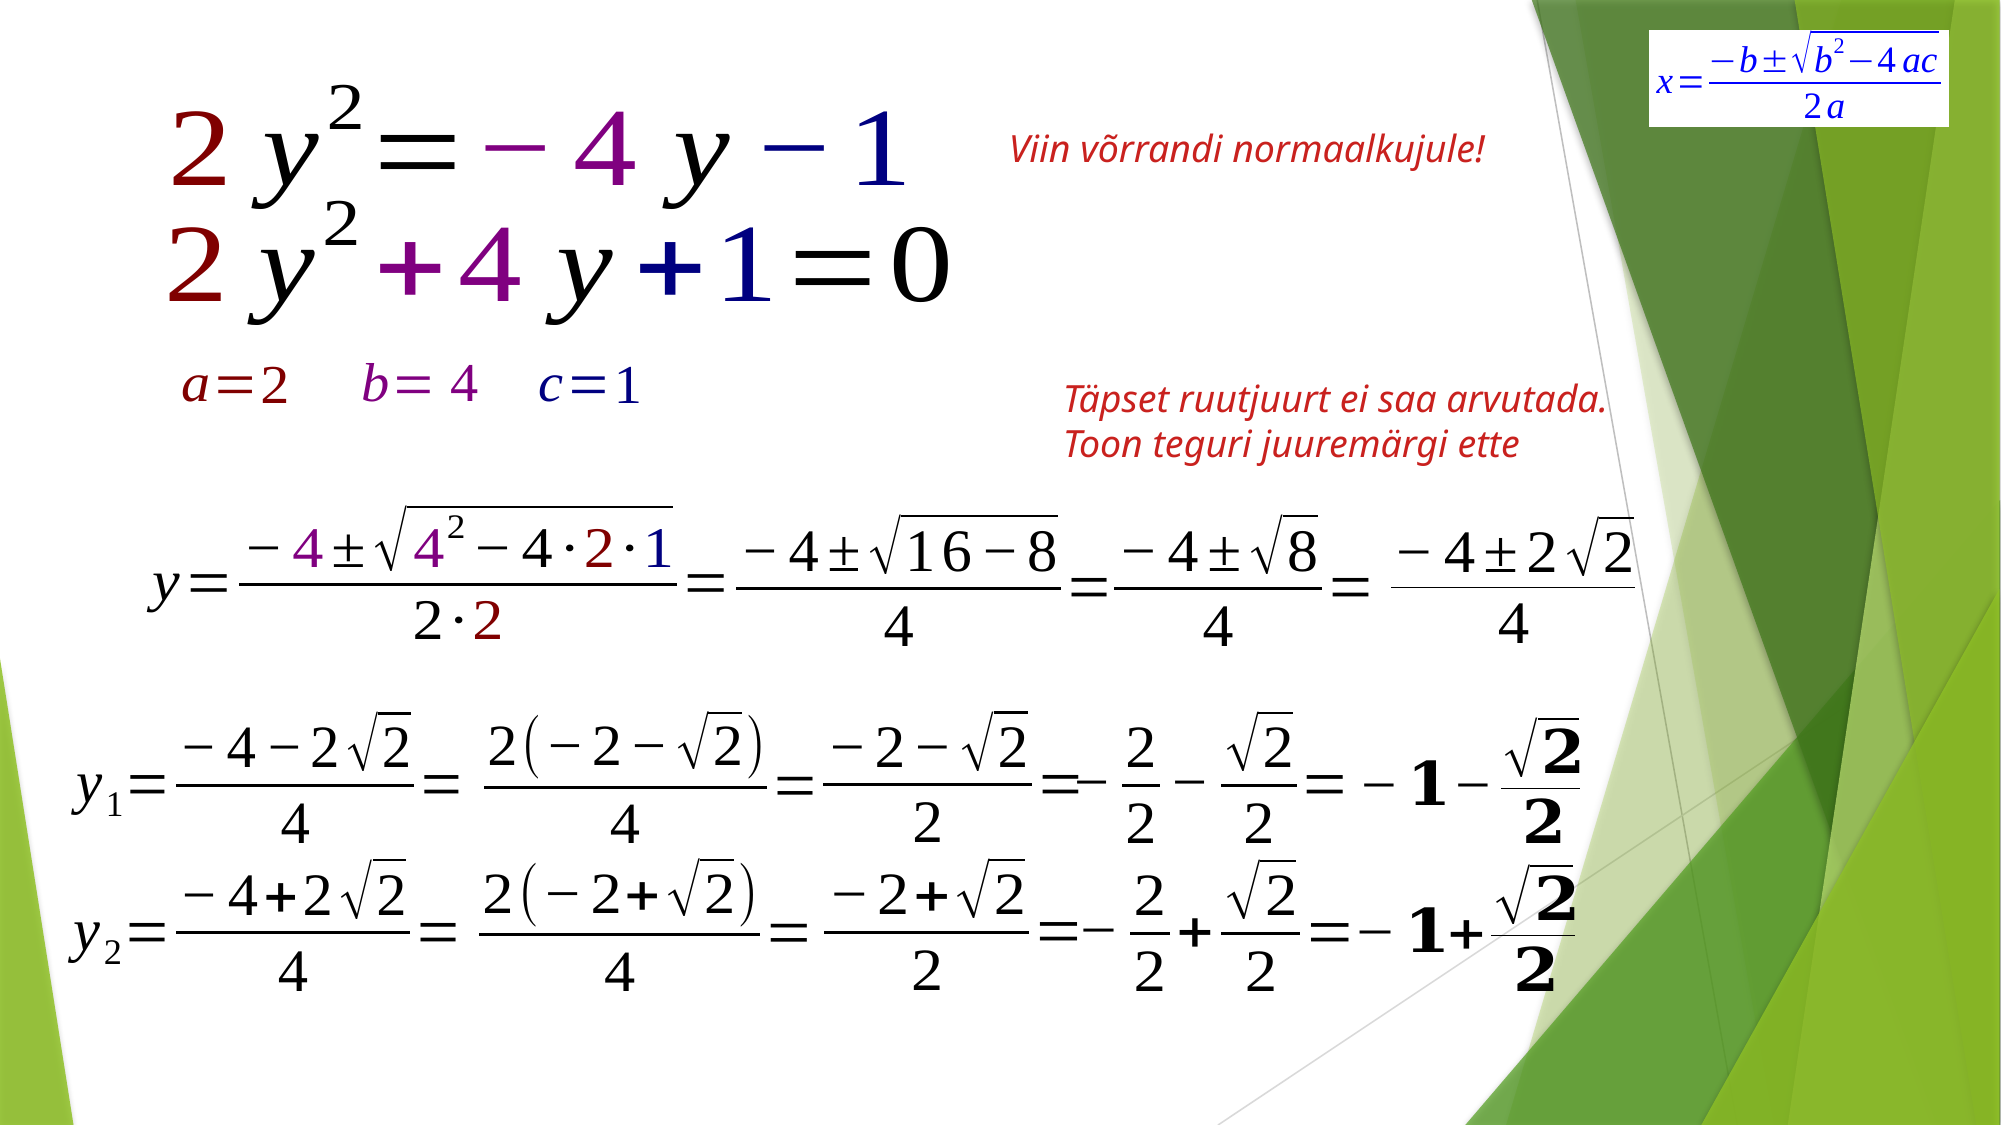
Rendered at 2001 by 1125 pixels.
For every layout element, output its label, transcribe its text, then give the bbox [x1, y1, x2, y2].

chart [137, 502, 1644, 660]
chart [59, 708, 1589, 1004]
chart [354, 352, 487, 414]
chart [531, 352, 648, 415]
chart [1648, 29, 1949, 127]
chart [173, 352, 296, 415]
text_box Täpset ruutjuurt ei saa arvutada. Toon teguri juuremärgi ette [1048, 367, 1624, 473]
text_box Viin võrrandi normaalkujule! [993, 117, 1501, 178]
chart [143, 69, 975, 325]
